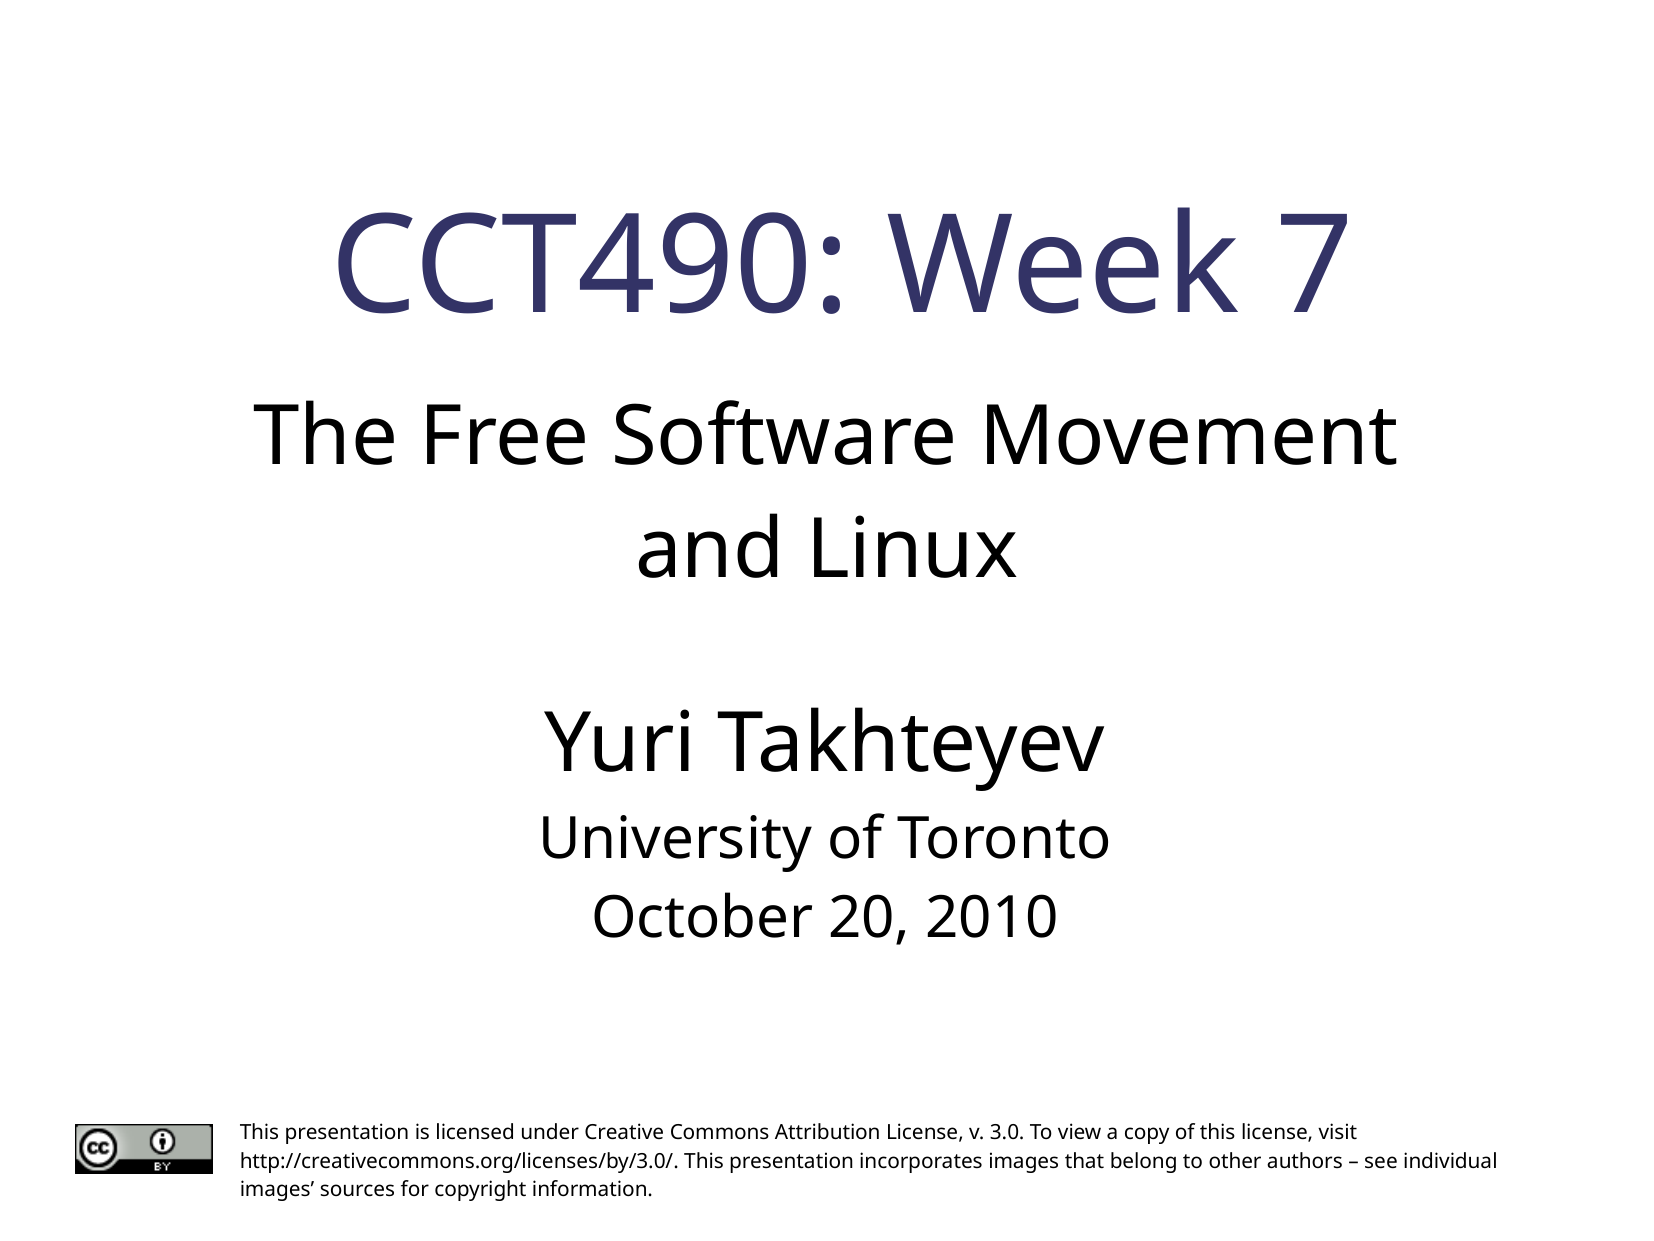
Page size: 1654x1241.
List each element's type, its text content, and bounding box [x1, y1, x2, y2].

title CCT490: Week 7 [34, 155, 1651, 363]
picture [75, 1124, 213, 1174]
text_box This presentation is licensed under Creative Commons Attribution License, v. 3.0. To view a copy of this license, visit http://creativecommons.org/licenses/by/3.0/. This presentation incorporates images that belong to other authors – see individual images’ sources for copyright information. [225, 1110, 1576, 1201]
subtitle The Free Software Movement and Linux [0, 375, 1654, 603]
text_box Yuri Takhteyev University of Toronto October 20, 2010 [150, 675, 1501, 933]
